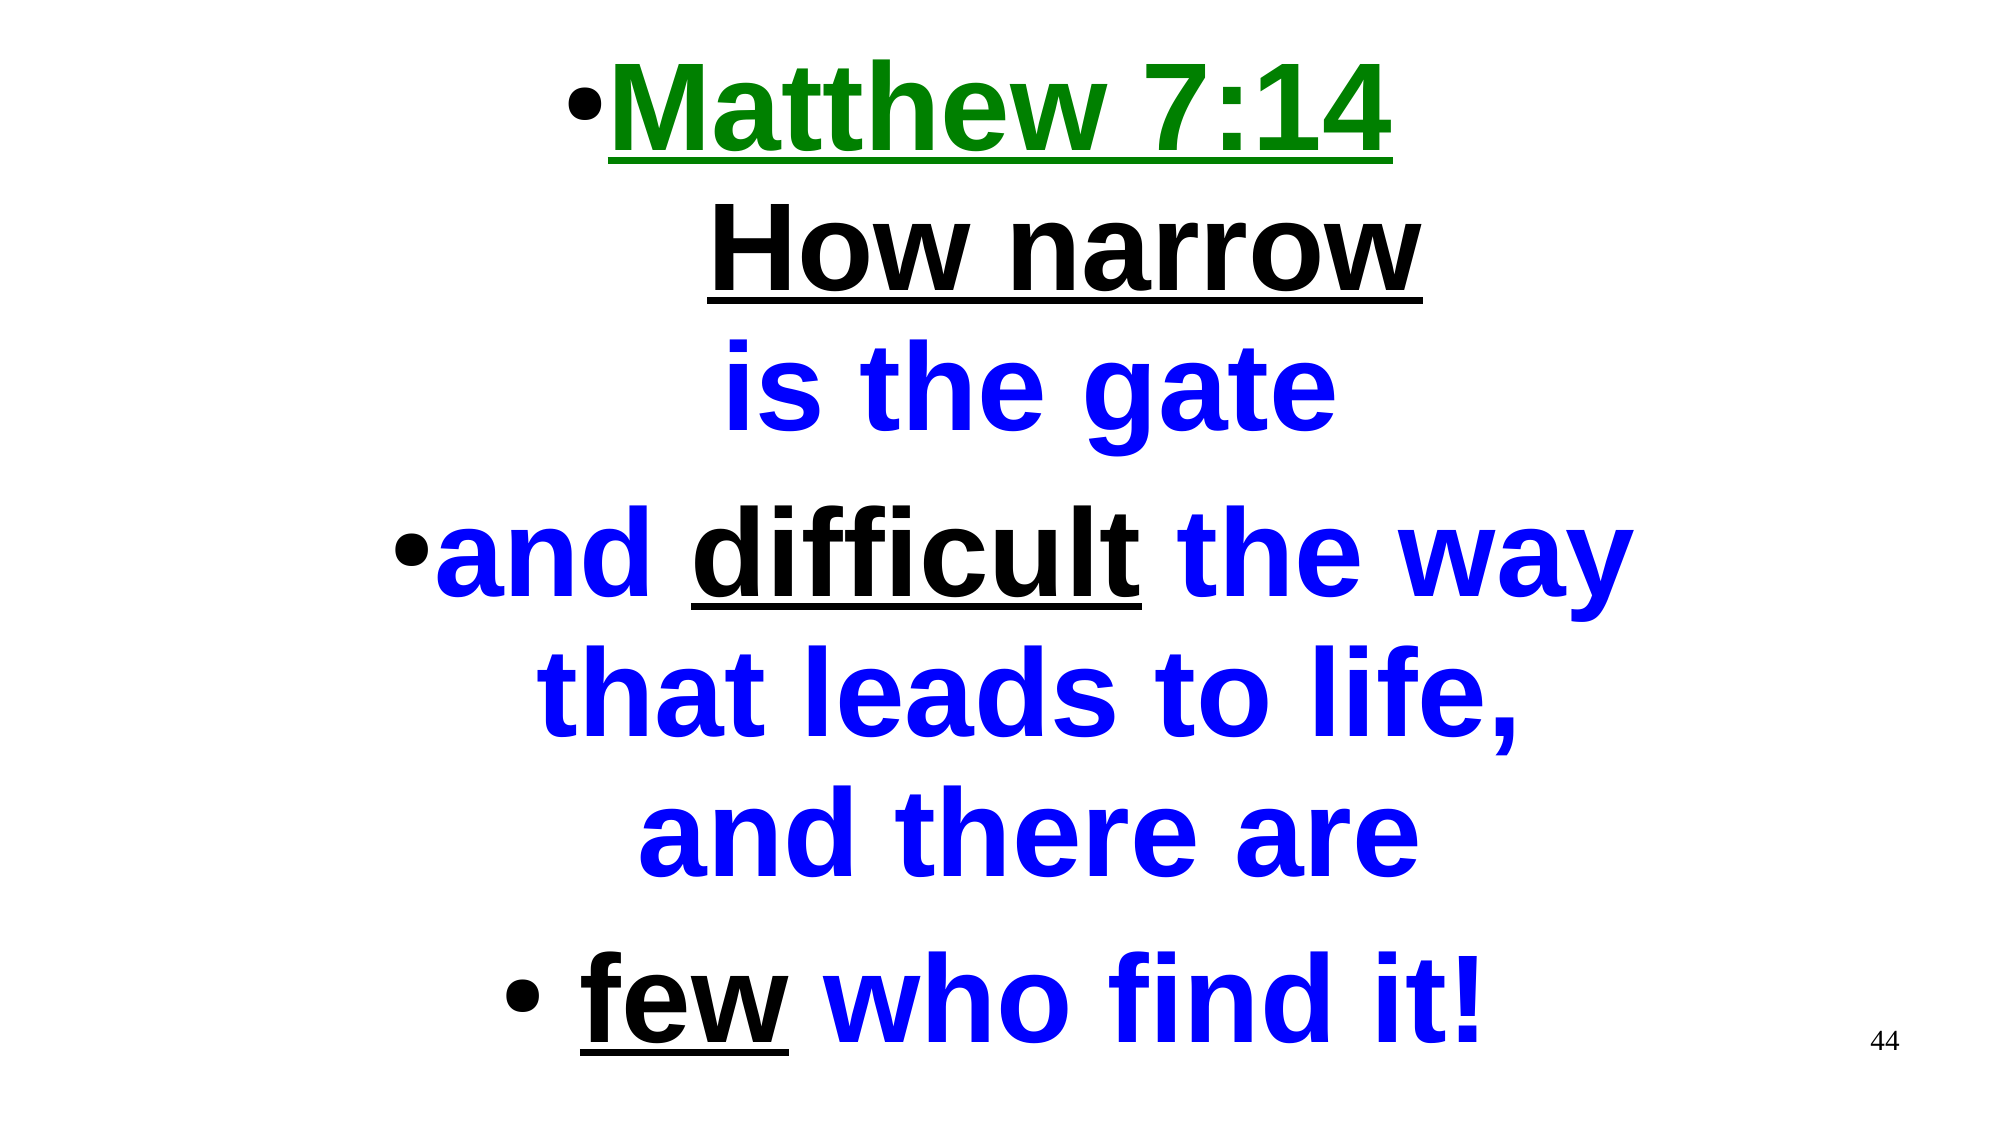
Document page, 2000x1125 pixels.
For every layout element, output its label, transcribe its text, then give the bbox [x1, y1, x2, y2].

list Matthew 7:14 How narrow is the gate and difficult the way that leads to life, and there are few who find it! [37, 37, 1988, 1088]
